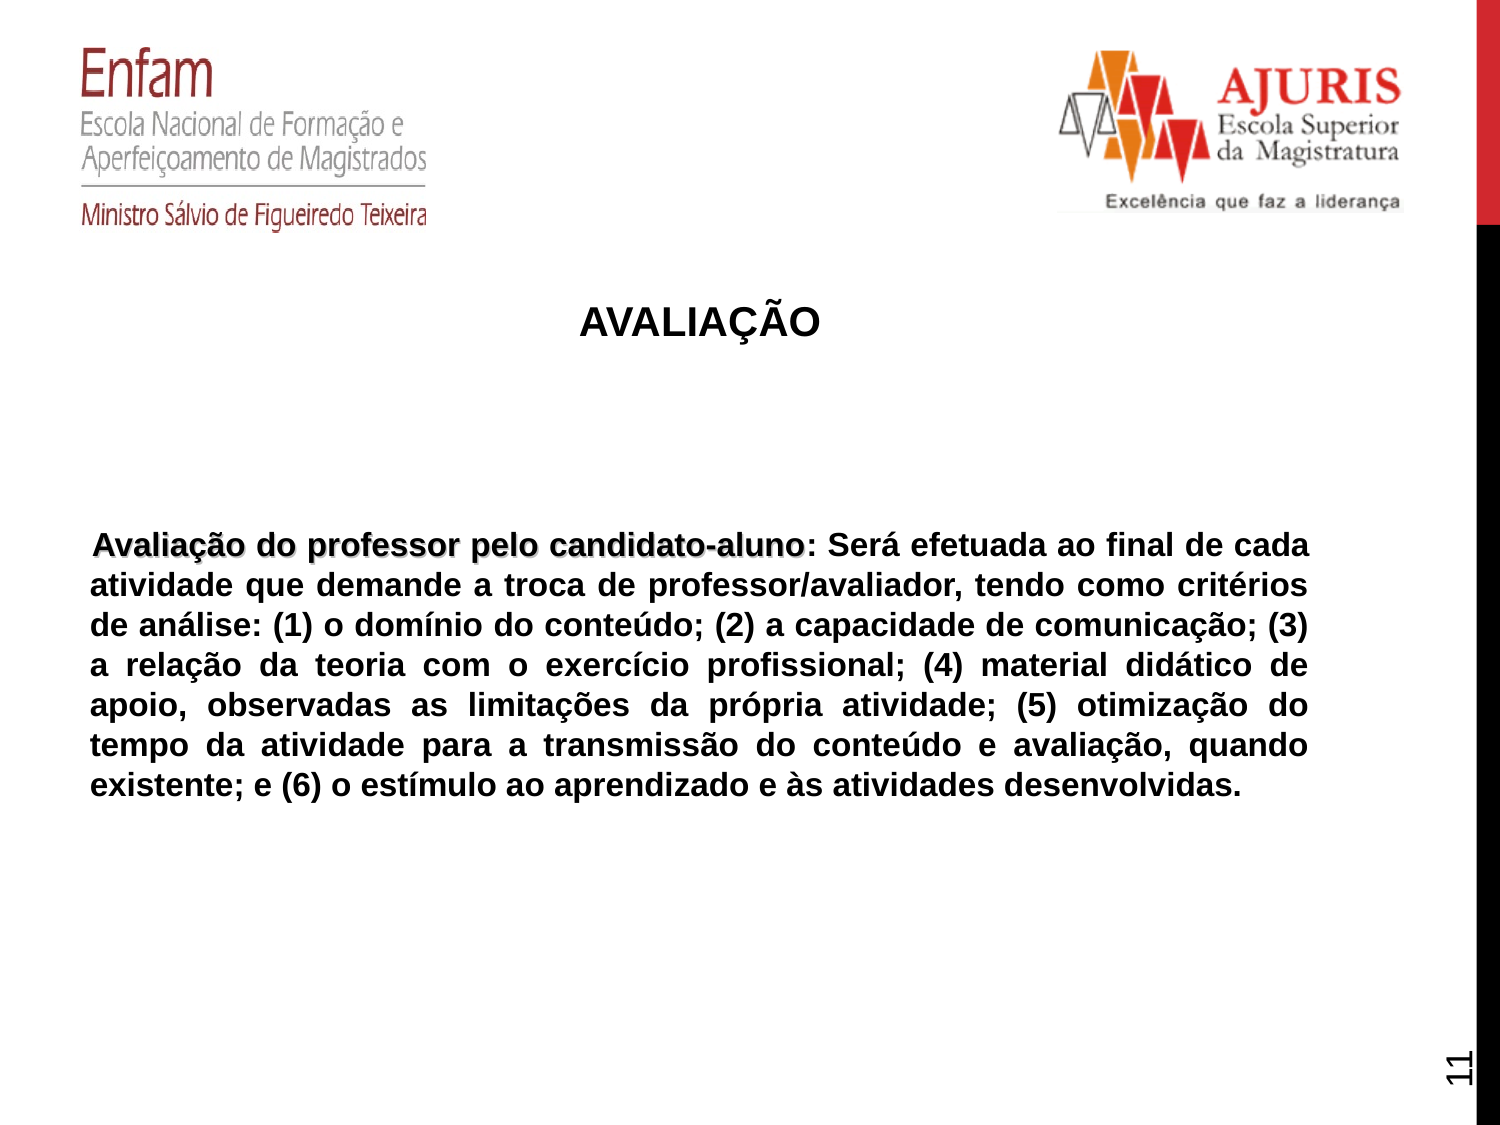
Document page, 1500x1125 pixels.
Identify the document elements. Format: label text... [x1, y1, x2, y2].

picture [79, 47, 426, 233]
picture [1057, 49, 1404, 213]
slide_number <número> [1427, 887, 1488, 1104]
list AVALIAÇÃO Avaliação do professor pelo candidato-aluno: Será efetuada ao final de cada atividade que demande a troca de professor/avaliador, tendo como critérios de análise: (1) o domínio do conteúdo; (2) a capacidade de comunicação; (3) a relação da teoria com o exercício profissional; (4) material didático de apoio, observadas as limitações da própria atividade; (5) otimização do tempo da atividade para a transmissão do conteúdo e avaliação, quando existente; e (6) o estímulo ao aprendizado e às atividades desenvolvidas. [75, 287, 1325, 1005]
